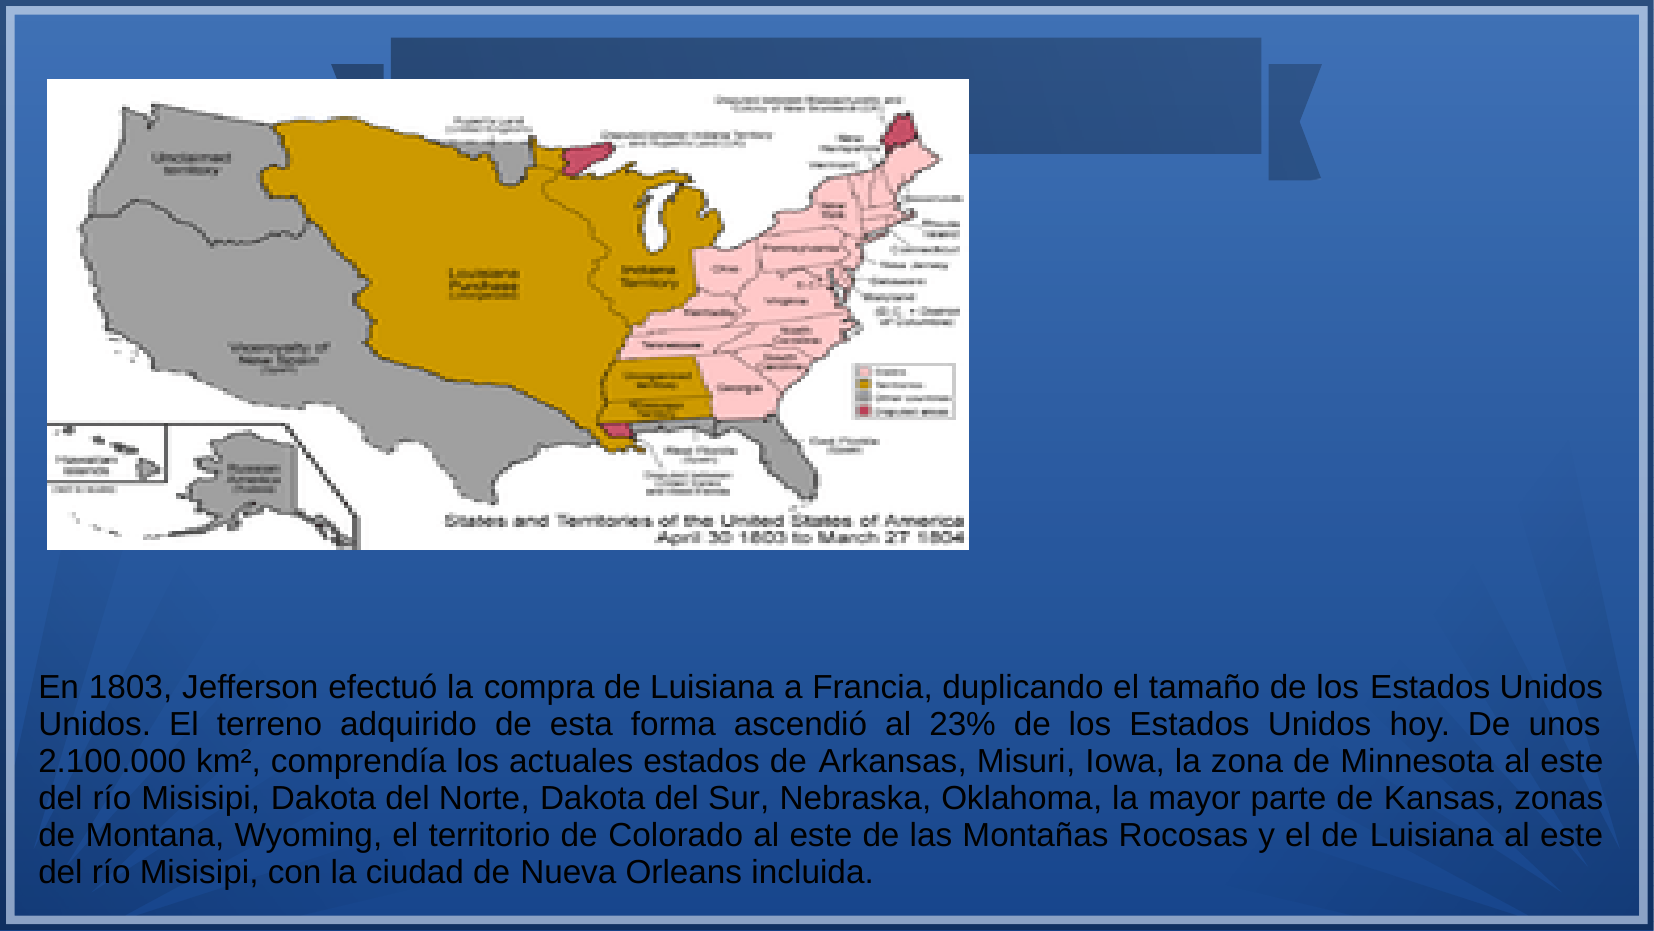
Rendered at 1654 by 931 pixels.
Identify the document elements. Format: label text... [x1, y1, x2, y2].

picture [47, 79, 969, 550]
text_box En 1803, Jefferson efectuó la compra de Luisiana a Francia, duplicando el tamaño de los Estados UnidosUnidos. El terreno adquirido de esta forma ascendió al 23% de los Estados Unidos hoy. De unos 2.100.000 km², comprendía los actuales estados de Arkansas, Misuri, Iowa, la zona de Minnesota al este del río Misisipi, Dakota del Norte, Dakota del Sur, Nebraska, Oklahoma, la mayor parte de Kansas, zonas de Montana, Wyoming, el territorio de Colorado al este de las Montañas Rocosas y el de Luisiana al este del río Misisipi, con la ciudad de Nueva Orleans incluida. [23, 660, 1619, 898]
